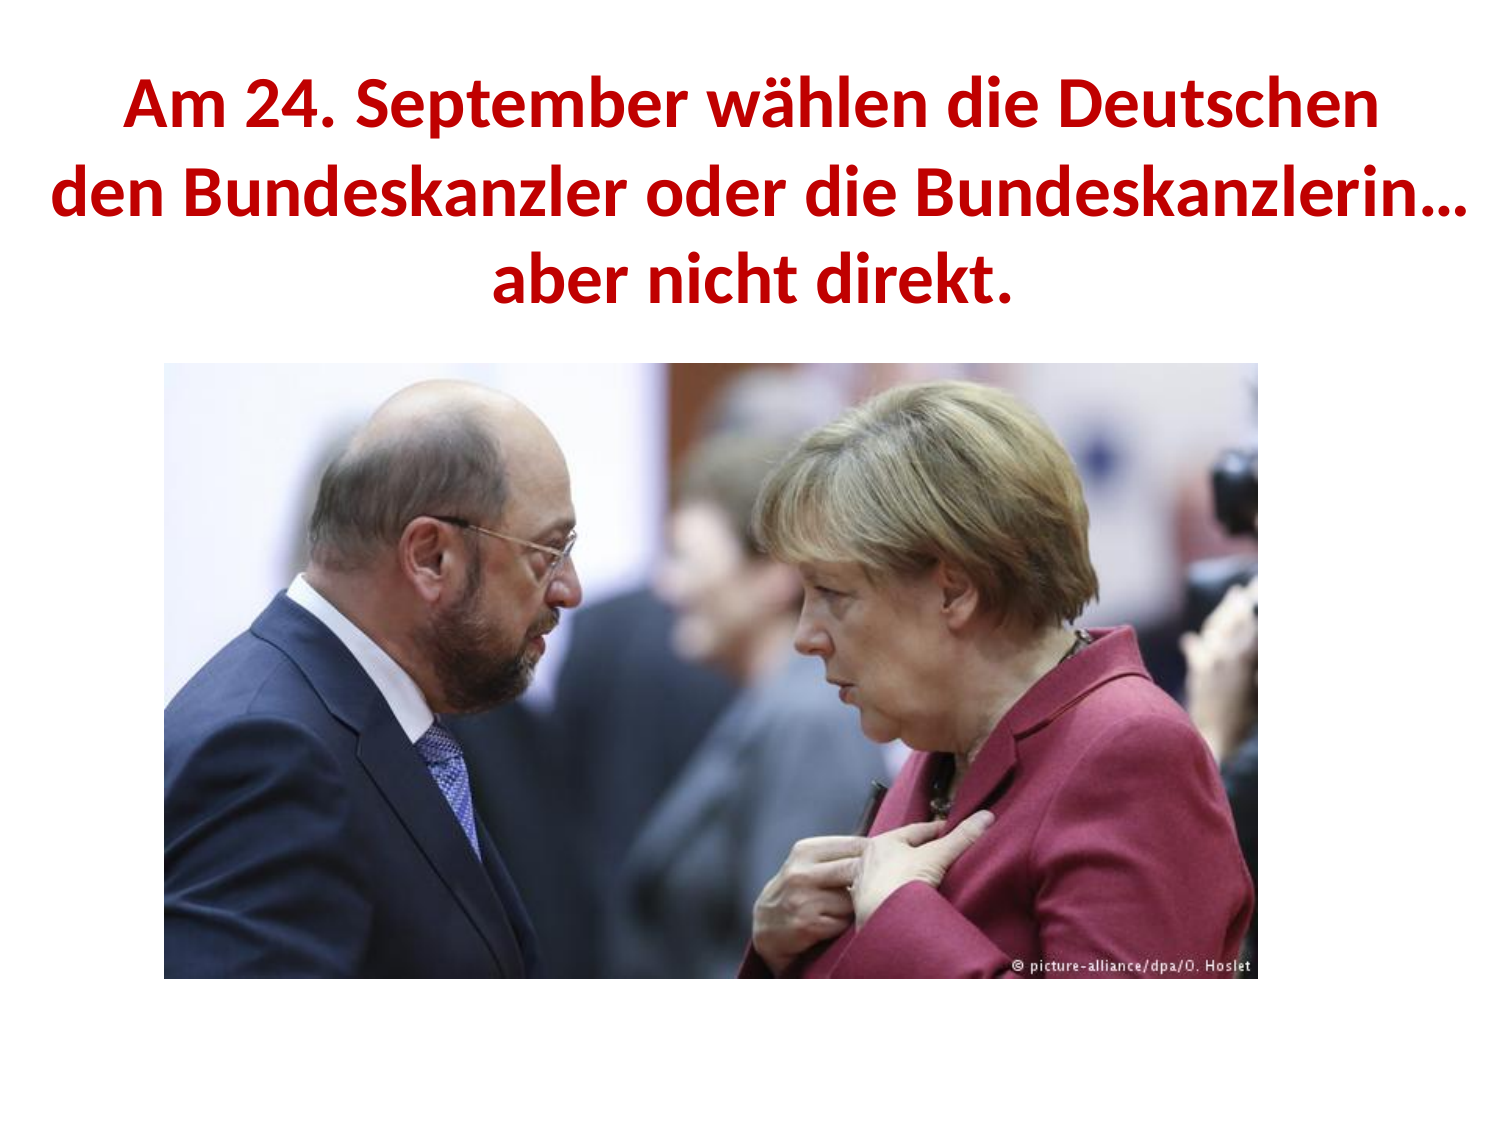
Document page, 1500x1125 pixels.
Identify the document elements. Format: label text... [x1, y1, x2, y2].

title Am 24. September wählen die Deutschen den Bundeskanzler oder die Bundeskanzlerin… aber nicht direkt. [23, 45, 1500, 329]
picture [164, 363, 1258, 979]
